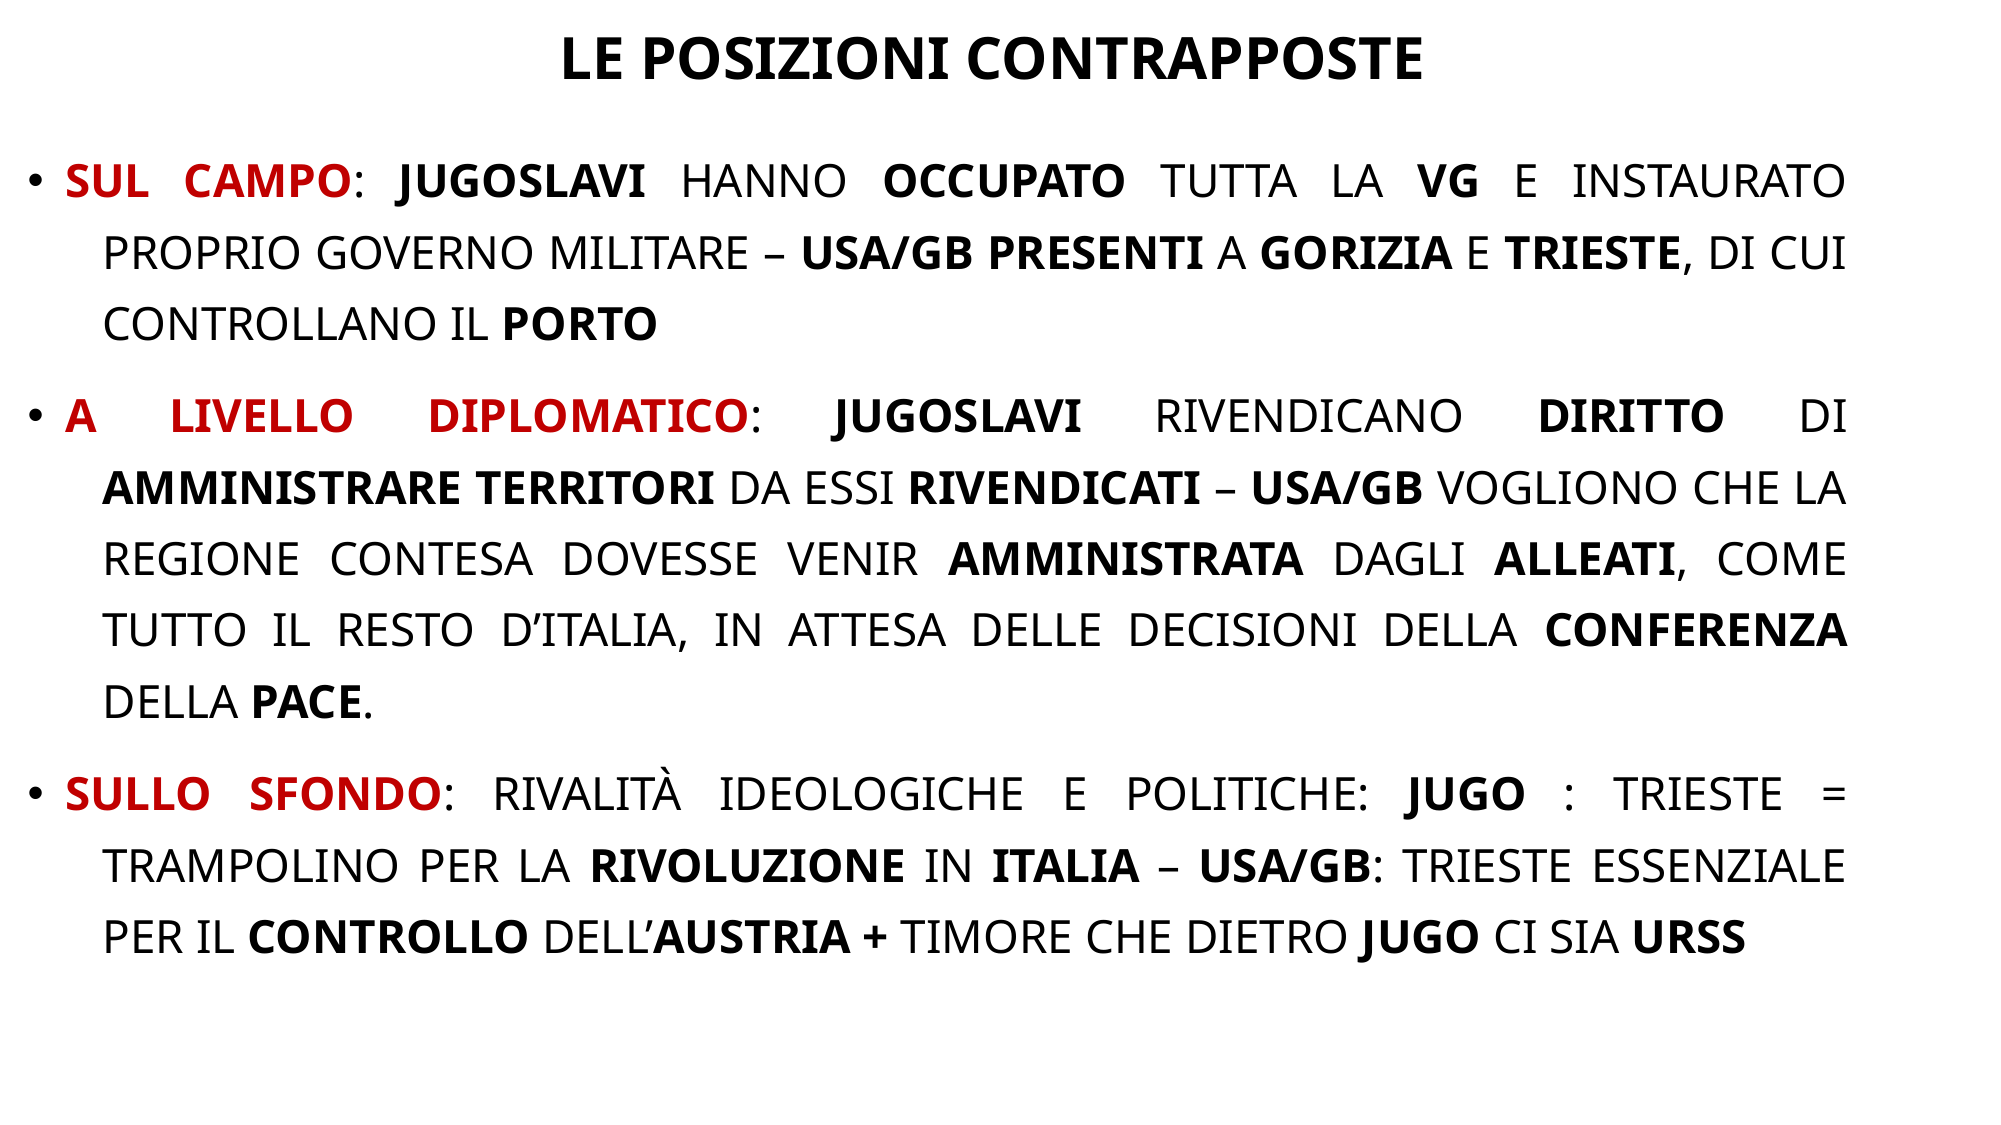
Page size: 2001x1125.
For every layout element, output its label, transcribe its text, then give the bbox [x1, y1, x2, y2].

list SUL CAMPO: JUGOSLAVI HANNO OCCUPATO TUTTA LA VG E INSTAURATO PROPRIO GOVERNO MILITARE – USA/GB PRESENTI A GORIZIA E TRIESTE, DI CUI CONTROLLANO IL PORTO A LIVELLO DIPLOMATICO: JUGOSLAVI RIVENDICANO DIRITTO DI AMMINISTRARE TERRITORI DA ESSI RIVENDICATI – USA/GB VOGLIONO CHE LA REGIONE CONTESA DOVESSE VENIR AMMINISTRATA DAGLI ALLEATI, COME TUTTO IL RESTO D’ITALIA, IN ATTESA DELLE DECISIONI DELLA CONFERENZA DELLA PACE. SULLO SFONDO: RIVALITÀ IDEOLOGICHE E POLITICHE: JUGO : TRIESTE = TRAMPOLINO PER LA RIVOLUZIONE IN ITALIA – USA/GB: TRIESTE ESSENZIALE PER IL CONTROLLO DELL’AUSTRIA + TIMORE CHE DIETRO JUGO CI SIA URSS [12, 127, 1863, 1014]
title LE POSIZIONI CONTRAPPOSTE [137, 9, 1863, 112]
